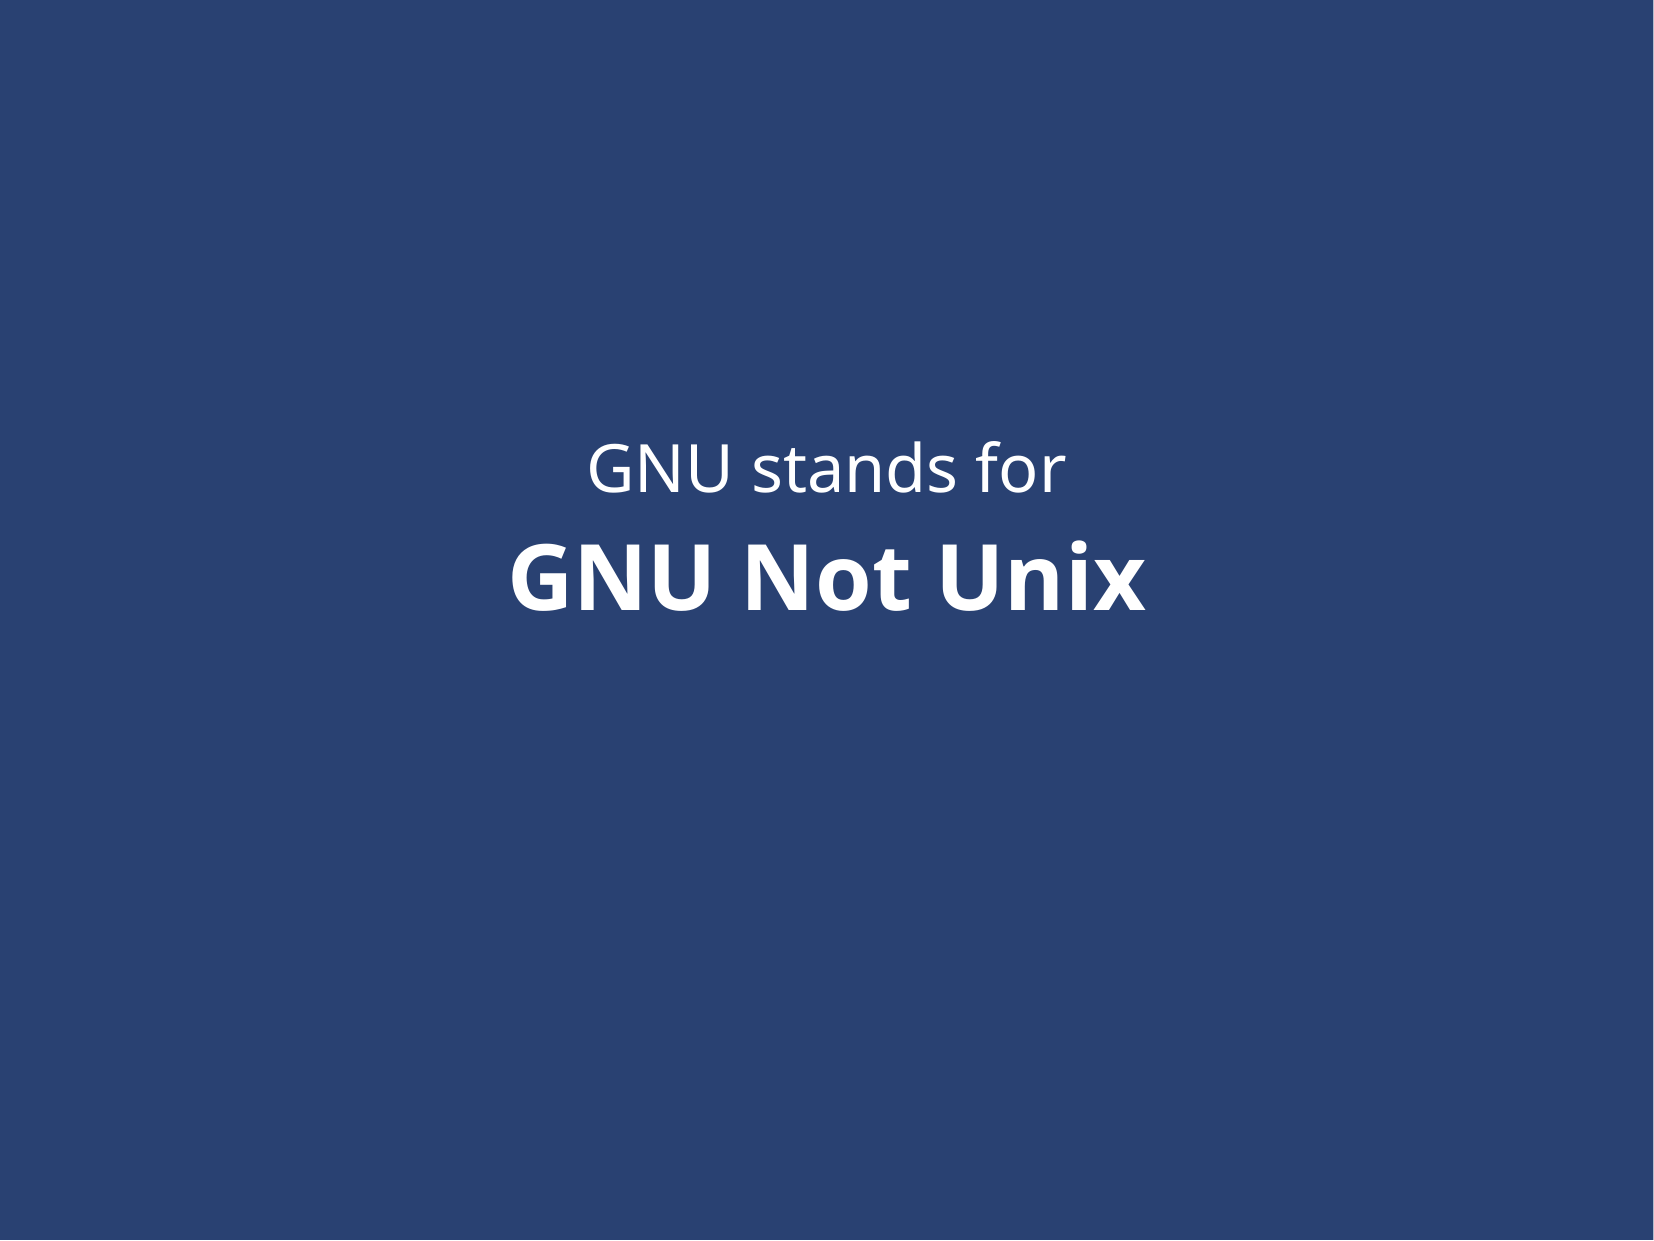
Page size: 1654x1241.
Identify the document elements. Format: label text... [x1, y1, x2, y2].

subtitle GNU stands for GNU Not Unix [82, 49, 1571, 1109]
